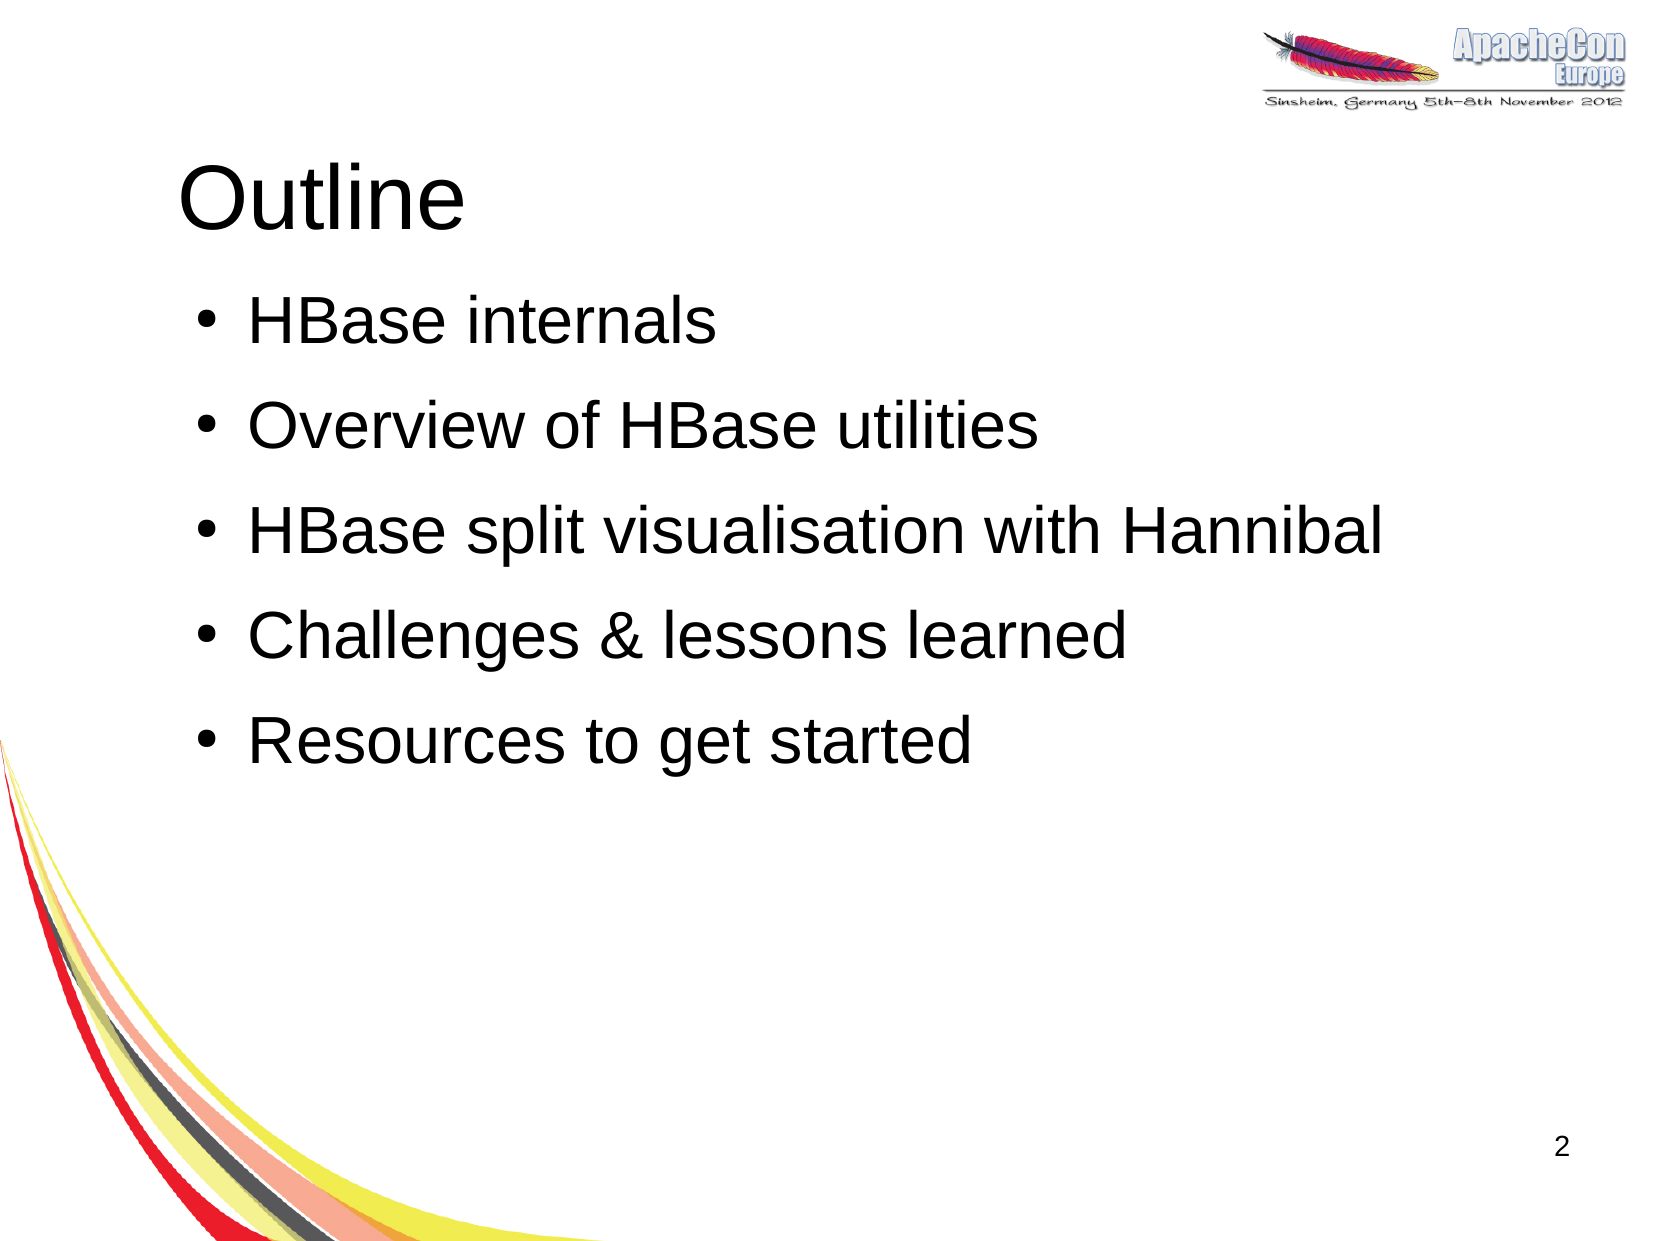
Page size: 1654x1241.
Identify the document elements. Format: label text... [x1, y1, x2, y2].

title Outline [177, 146, 1535, 250]
list HBase internals Overview of HBase utilities HBase split visualisation with Hannibal Challenges & lessons learned Resources to get started [177, 283, 1535, 777]
picture [0, 0, 1653, 1241]
